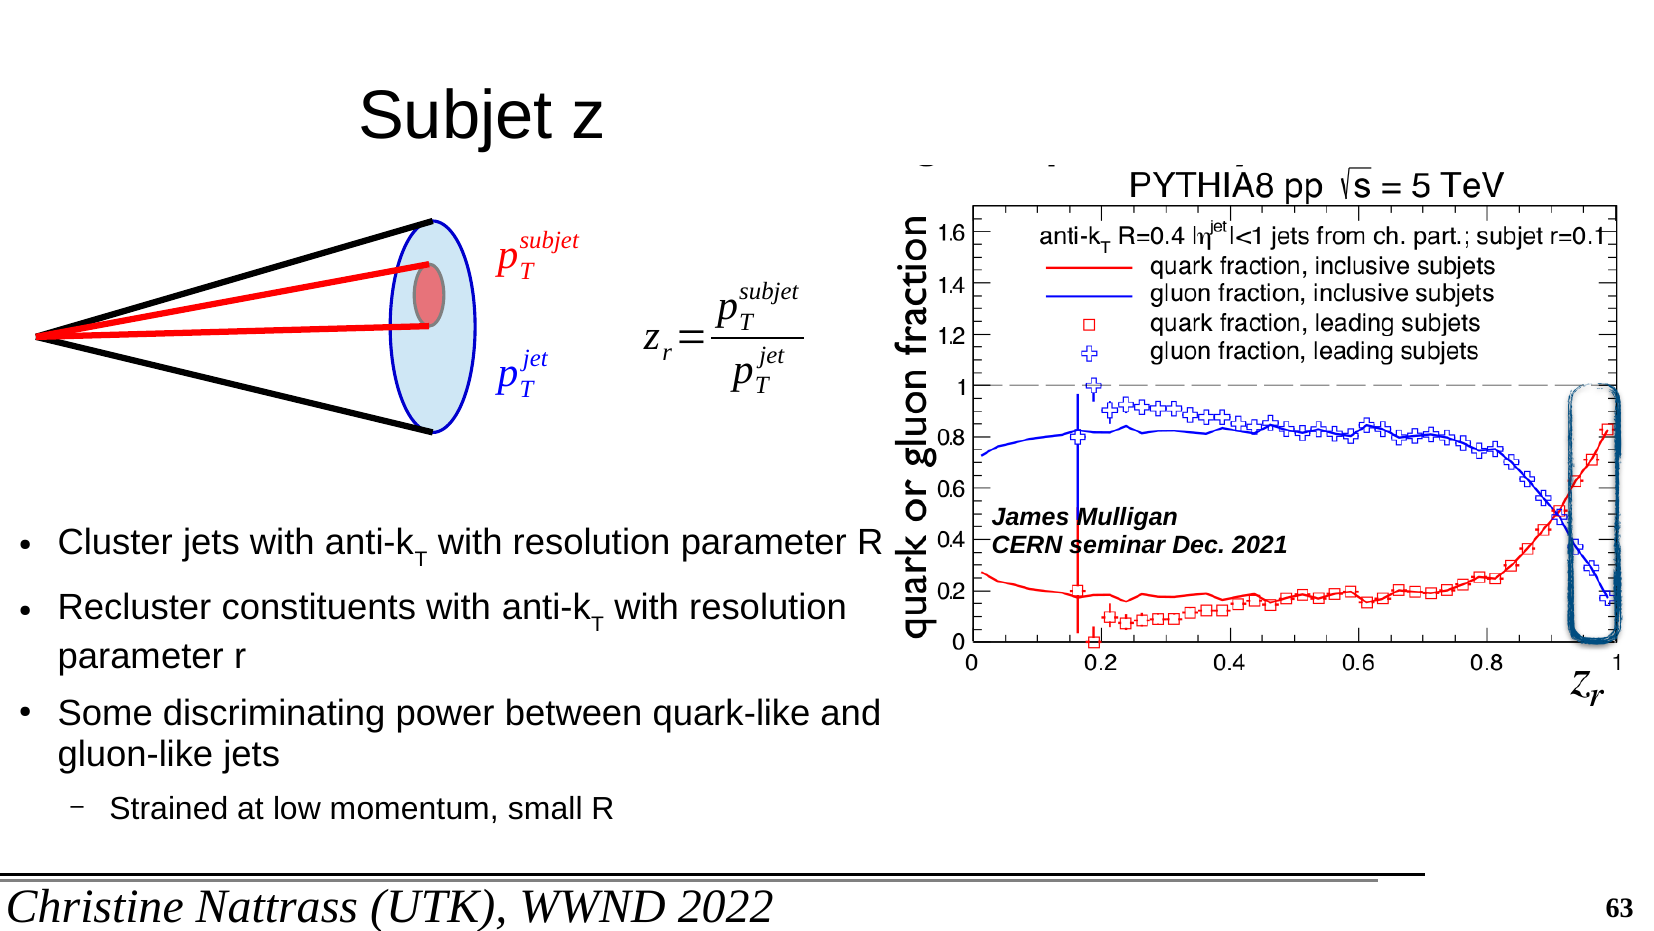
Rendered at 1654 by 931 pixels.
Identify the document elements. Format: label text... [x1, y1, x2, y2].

chart [486, 226, 588, 285]
chart [635, 277, 812, 399]
text_box James Mulligan CERN seminar Dec. 2021 [976, 495, 1489, 571]
list Cluster jets with anti-kT with resolution parameter R Recluster constituents with anti-kT with resolution parameter r Some discriminating power between quark-like and gluon-like jets Strained at low momentum, small R [5, 521, 887, 841]
chart [486, 344, 556, 403]
picture [894, 165, 1627, 706]
text_box [390, 221, 476, 433]
title Subjet z [82, 37, 883, 193]
